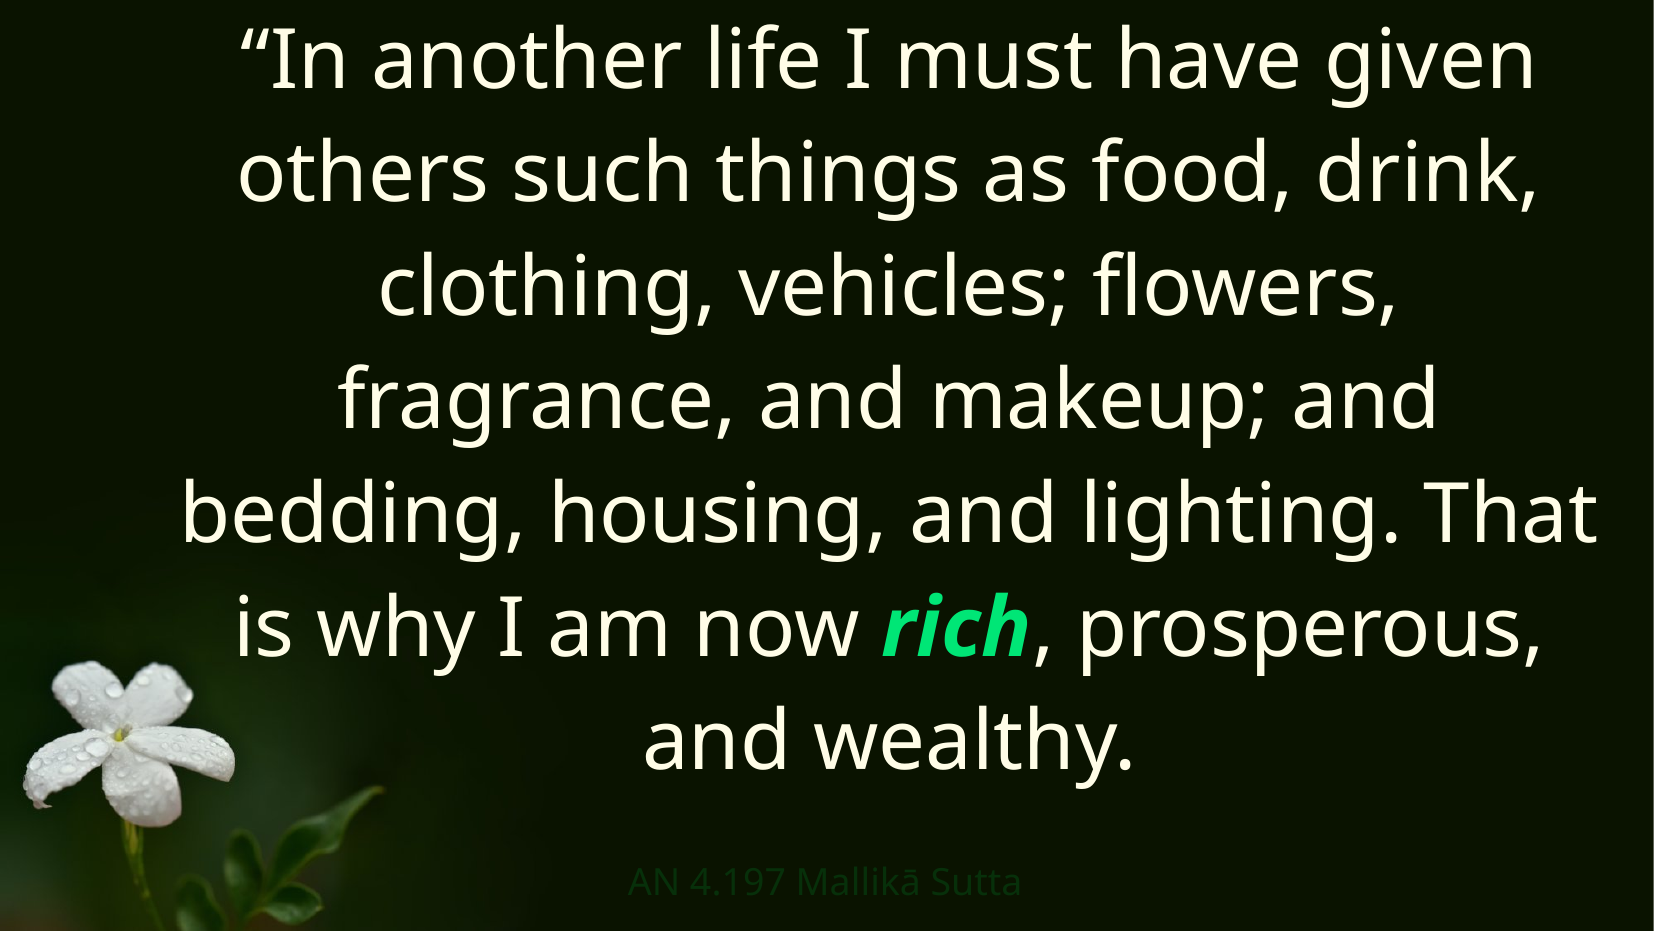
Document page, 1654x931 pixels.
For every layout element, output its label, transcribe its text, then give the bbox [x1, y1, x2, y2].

text_box AN 4.197 Mallikā Sutta [0, 848, 1652, 918]
picture [0, 0, 1654, 931]
subtitle “In another life I must have given others such things as food, drink, clothing, vehicles; flowers, fragrance, and makeup; and bedding, housing, and lighting. That is why I am now rich, prosperous, and wealthy. [171, 89, 1608, 705]
